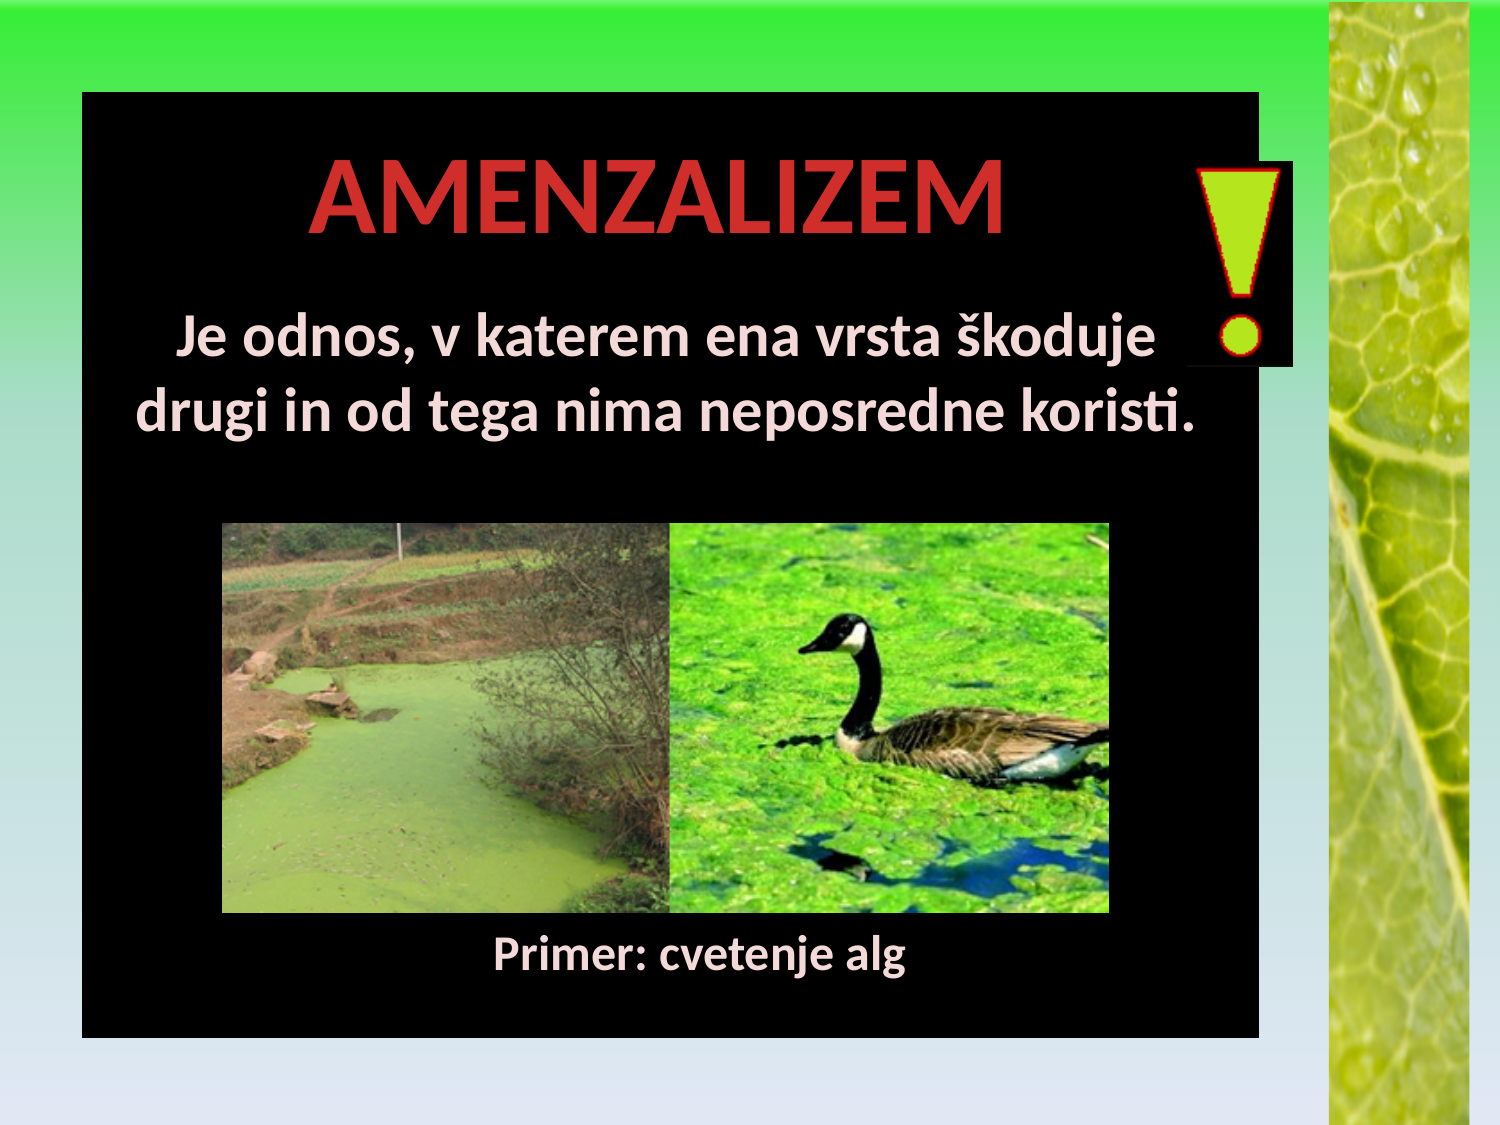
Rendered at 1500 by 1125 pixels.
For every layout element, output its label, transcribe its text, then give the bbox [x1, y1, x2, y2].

text_box Je odnos, v katerem ena vrsta škoduje drugi in od tega nima neposredne koristi. [112, 286, 1223, 452]
text_box AMENZALIZEM [293, 113, 1025, 264]
picture [0, 0, 1500, 1125]
text_box Primer: cvetenje alg [479, 913, 922, 989]
